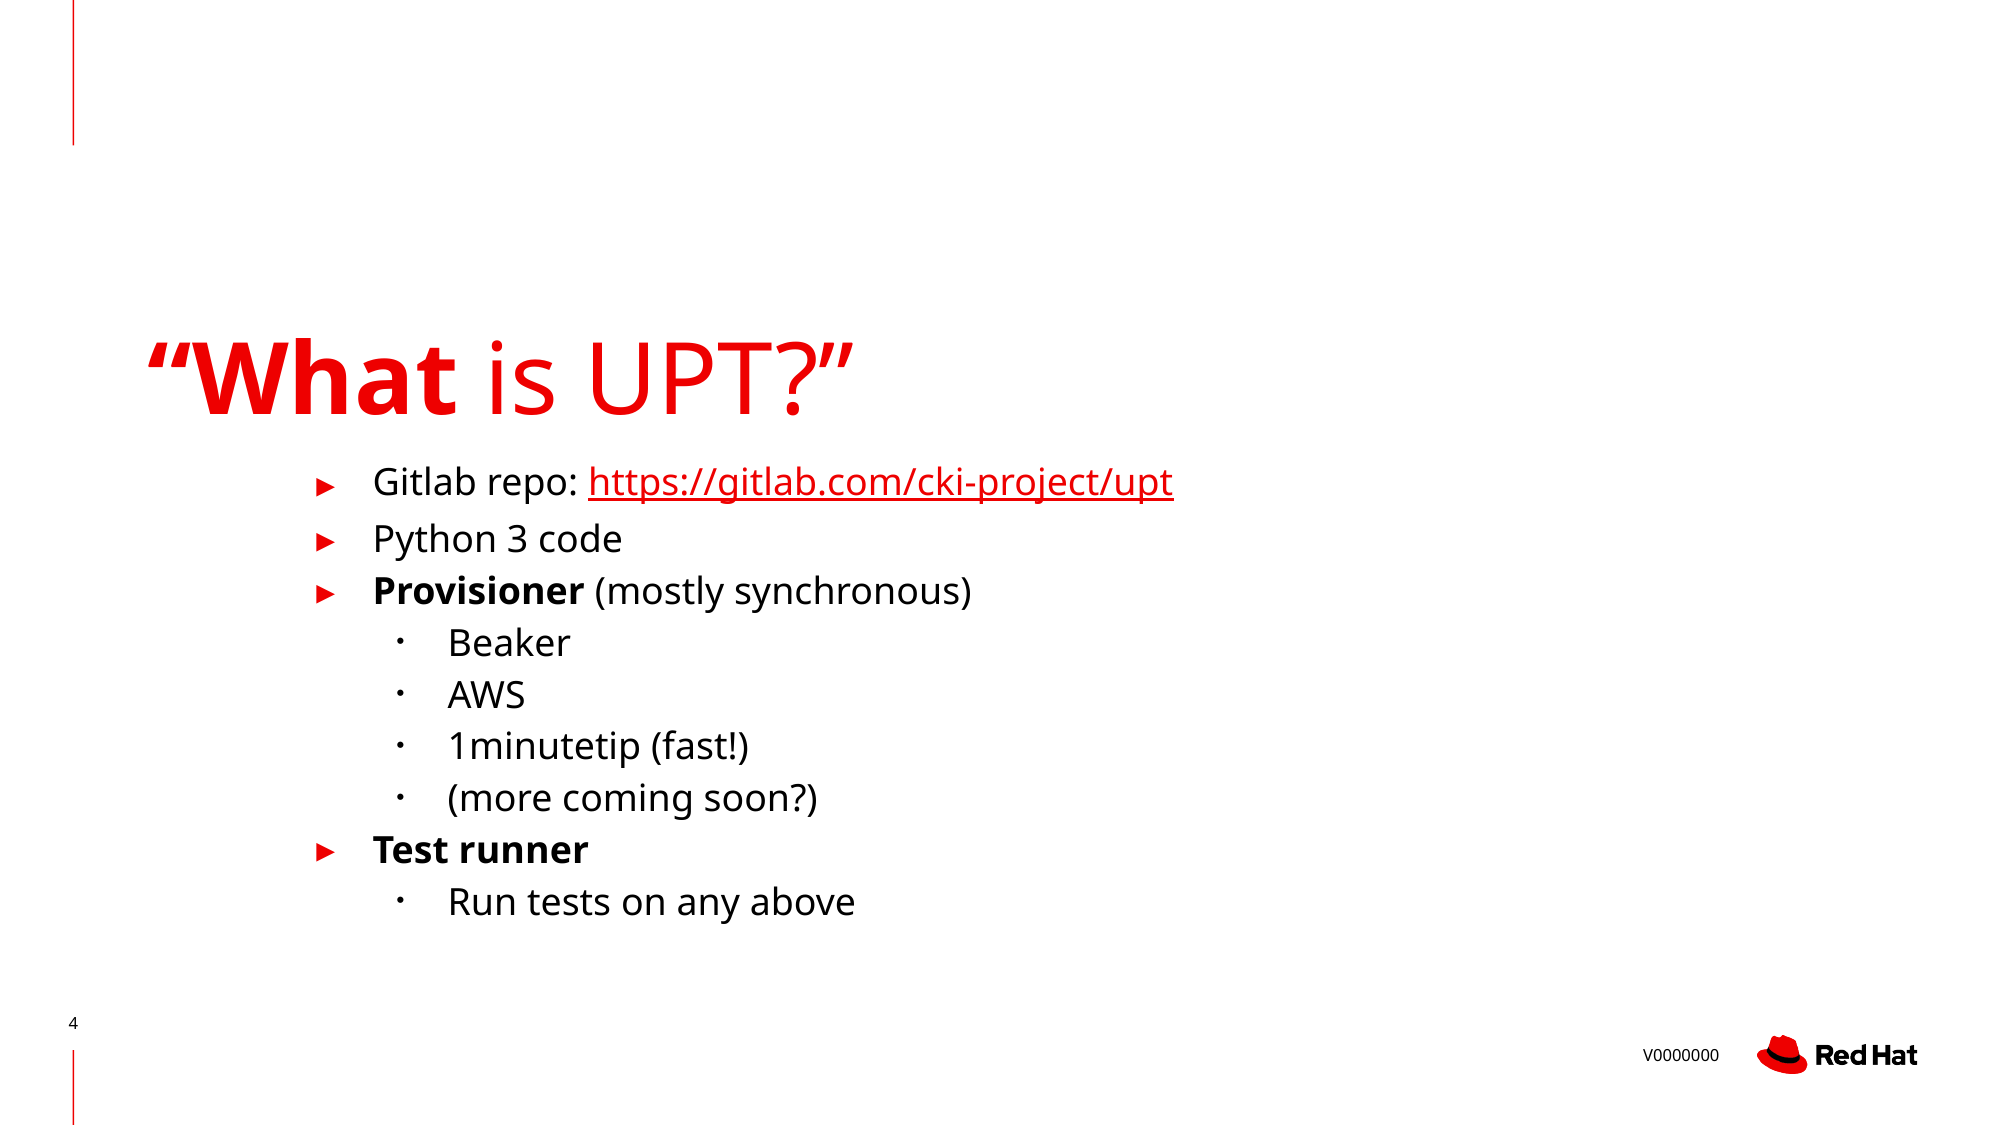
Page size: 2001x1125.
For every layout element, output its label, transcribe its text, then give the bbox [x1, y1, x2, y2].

title “What is UPT?” [147, 195, 1359, 435]
list Gitlab repo: https://gitlab.com/cki-project/upt Python 3 code Provisioner (mostly synchronous) Beaker AWS 1minutetip (fast!) (more coming soon?) Test runner Run tests on any above [147, 435, 1439, 1003]
picture [1757, 1035, 1918, 1074]
slide_number <number> [13, 1012, 134, 1036]
